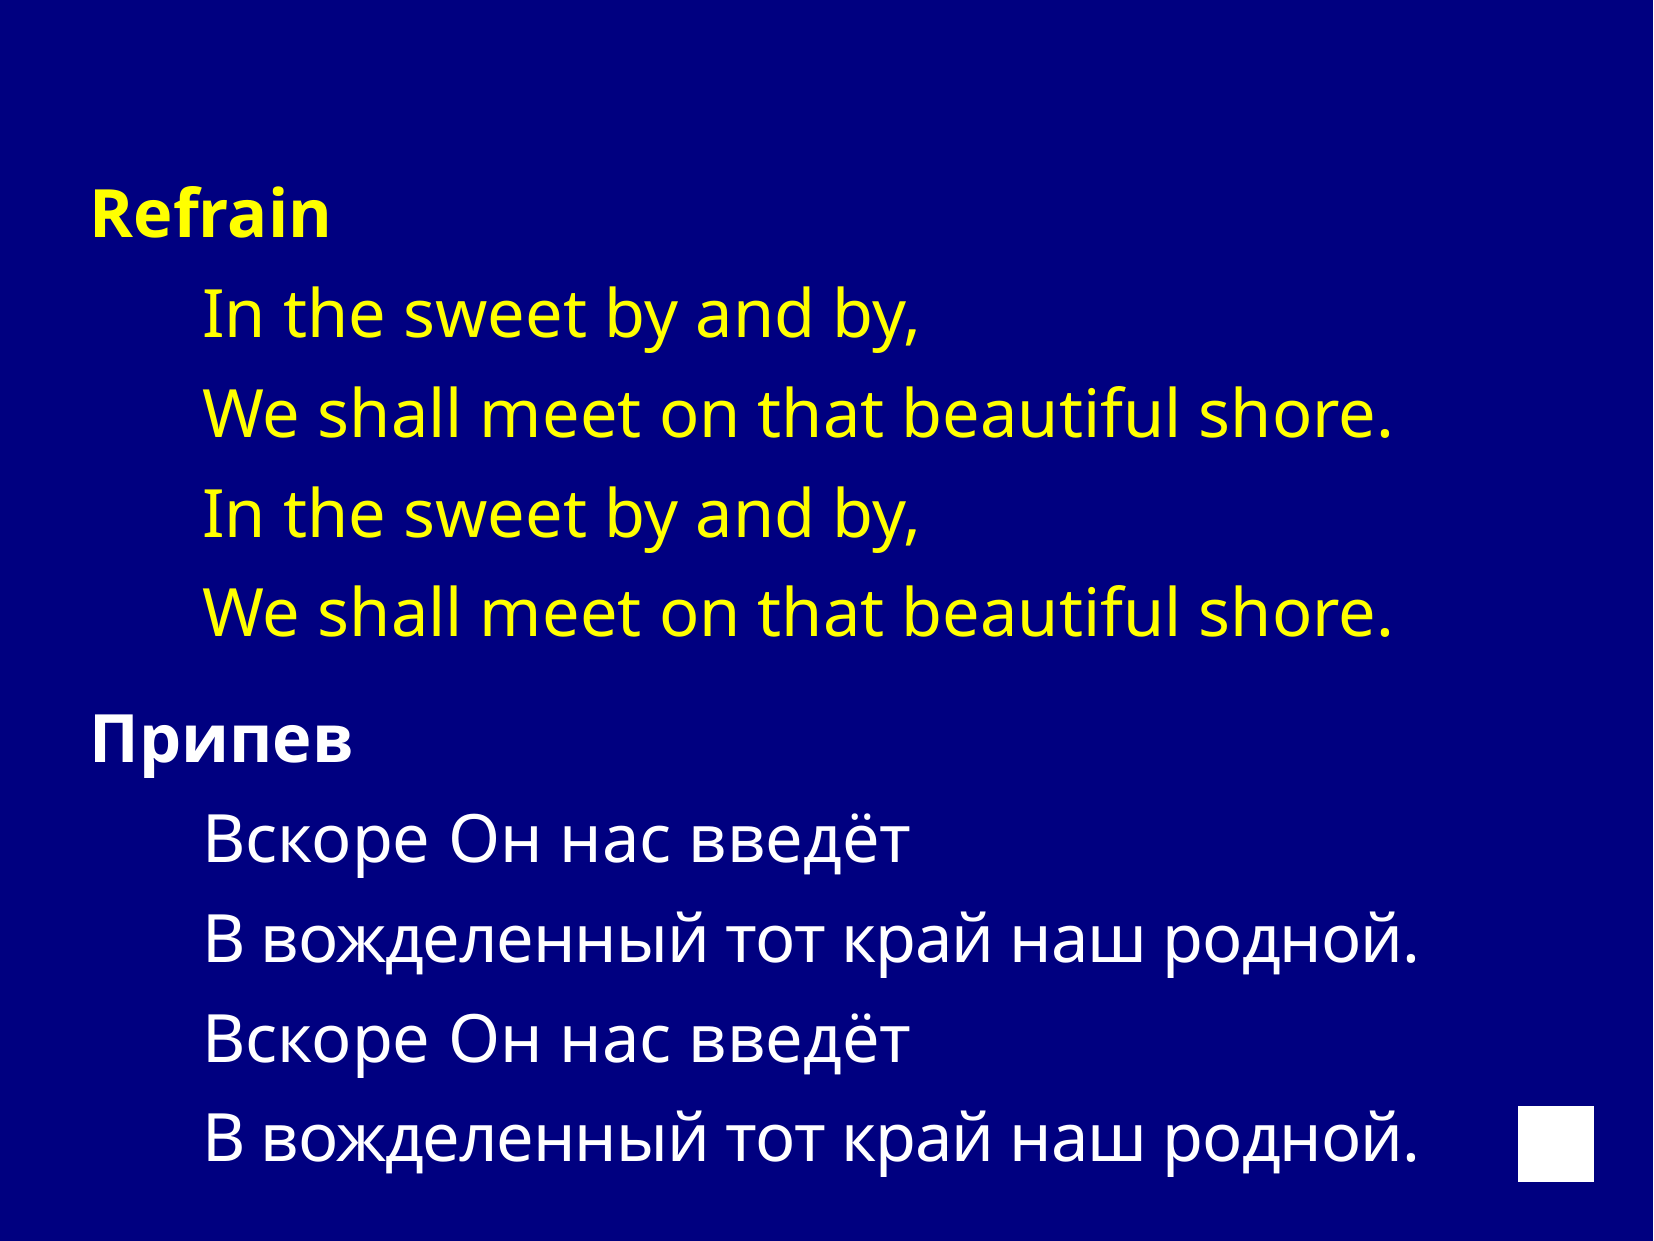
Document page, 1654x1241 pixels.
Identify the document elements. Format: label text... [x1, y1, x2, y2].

text_box Refrain In the sweet by and by, We shall meet on that beautiful shore. In the sweet by and by, We shall meet on that beautiful shore. [75, 150, 1576, 638]
text_box [1518, 1106, 1594, 1182]
text_box Припев Вскоре Он нас введёт В вожделенный тот край наш родной. Вскоре Он нас введёт В вожделенный тот край наш родной. [75, 675, 1576, 1163]
